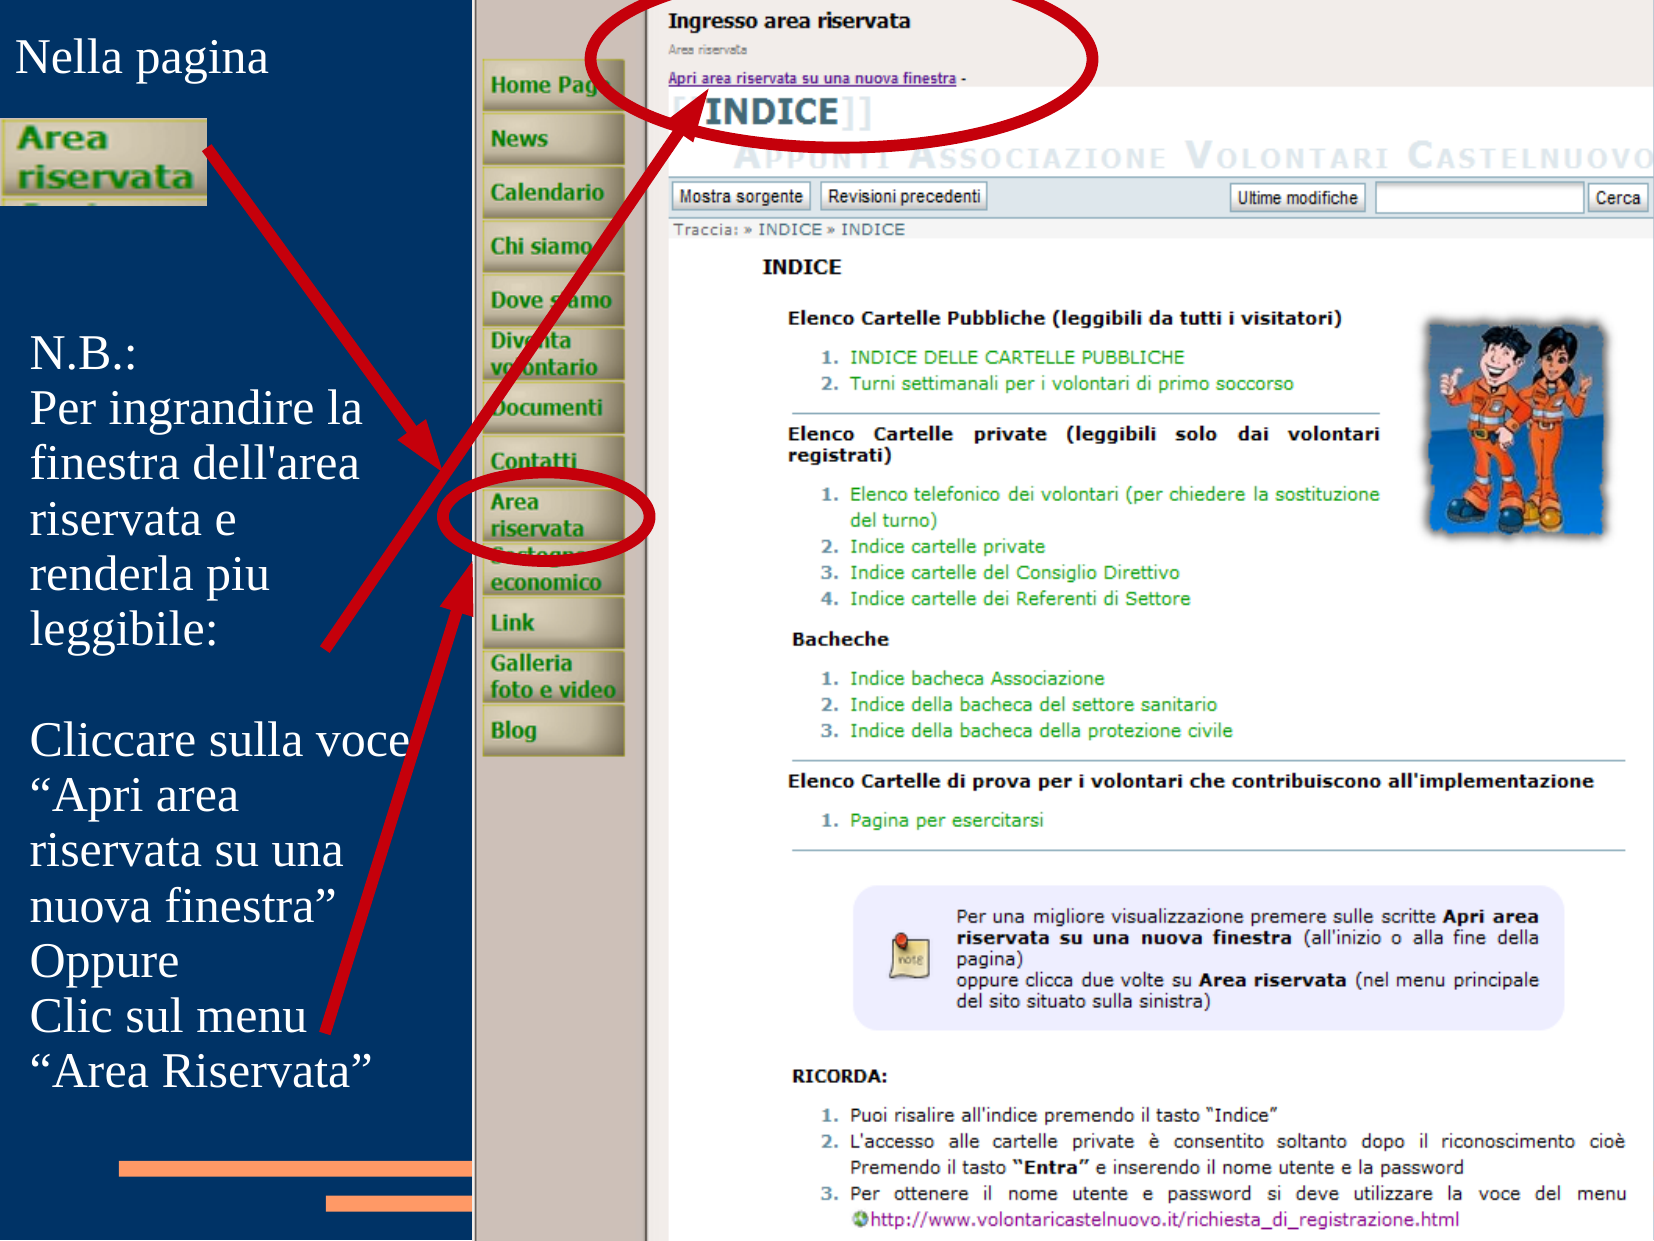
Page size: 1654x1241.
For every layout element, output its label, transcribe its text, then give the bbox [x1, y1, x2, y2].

text_box N.B.: Per ingrandire la finestra dell'area riservata e renderla piu leggibile: Cliccare sulla voce “Apri area riservata su una nuova finestra” Oppure Clic sul menu “Area Riservata” [29, 324, 414, 1148]
picture [472, 479, 643, 555]
text_box Nella pagina [14, 29, 384, 119]
picture [0, 118, 207, 206]
picture [472, 0, 1654, 1241]
picture [597, 0, 1086, 141]
